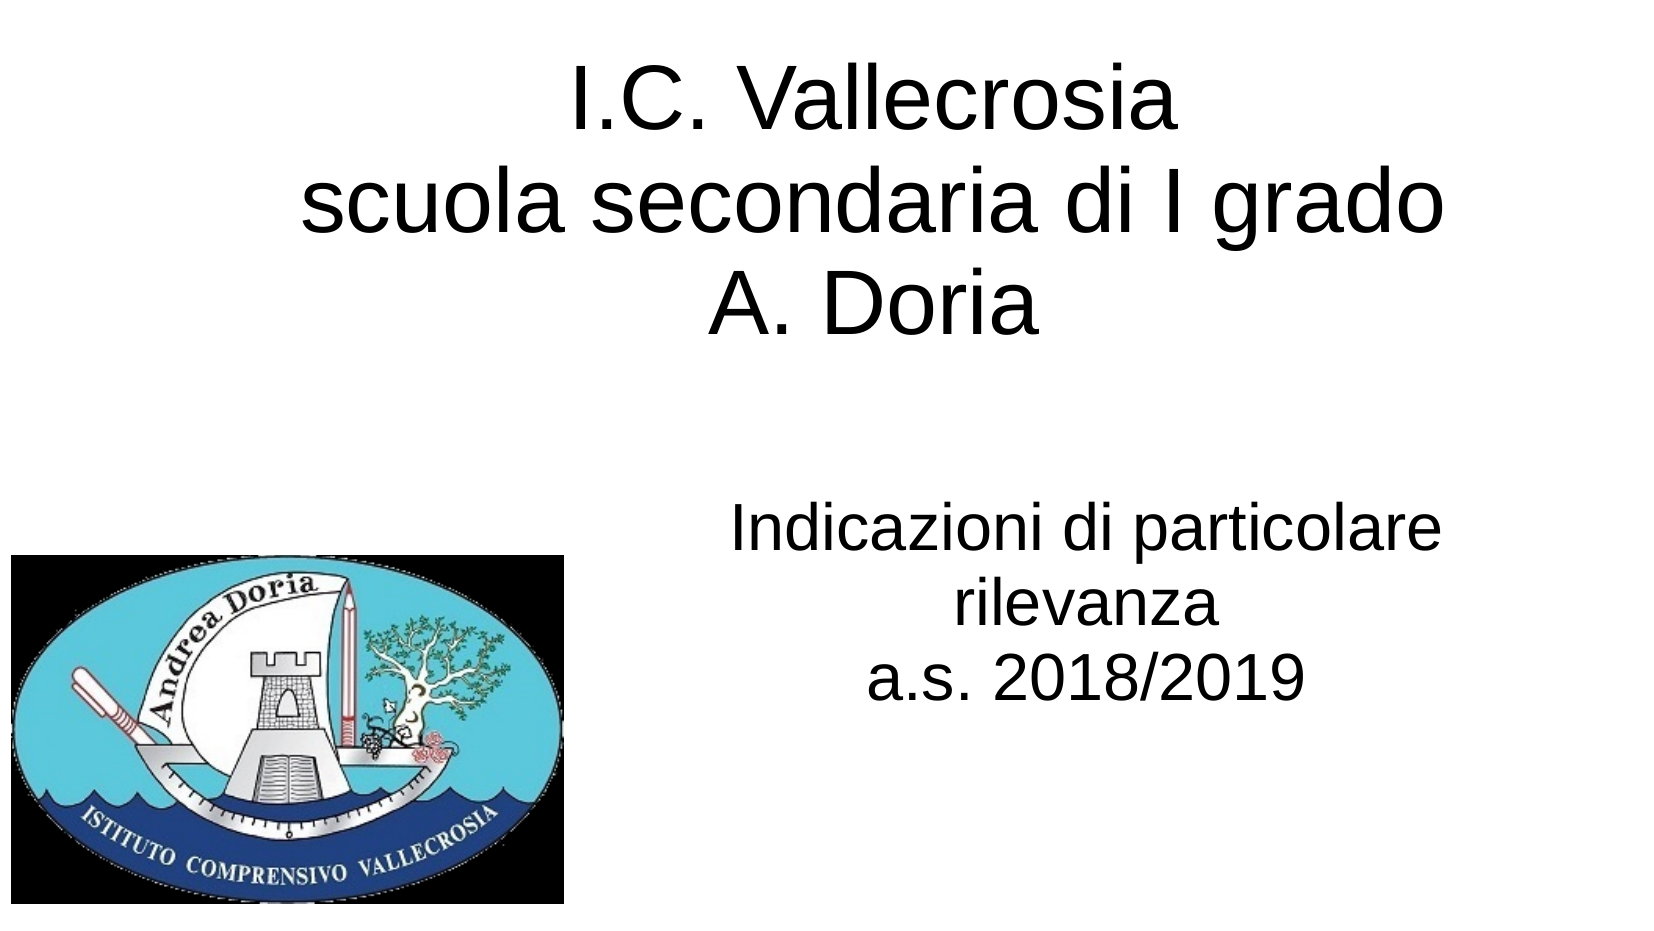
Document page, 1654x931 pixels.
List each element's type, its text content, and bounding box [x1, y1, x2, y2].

picture [11, 555, 564, 904]
title I.C. Vallecrosia scuola secondaria di I grado A. Doria [129, 46, 1619, 355]
subtitle Indicazioni di particolare rilevanza a.s. 2018/2019 [685, 377, 1489, 827]
